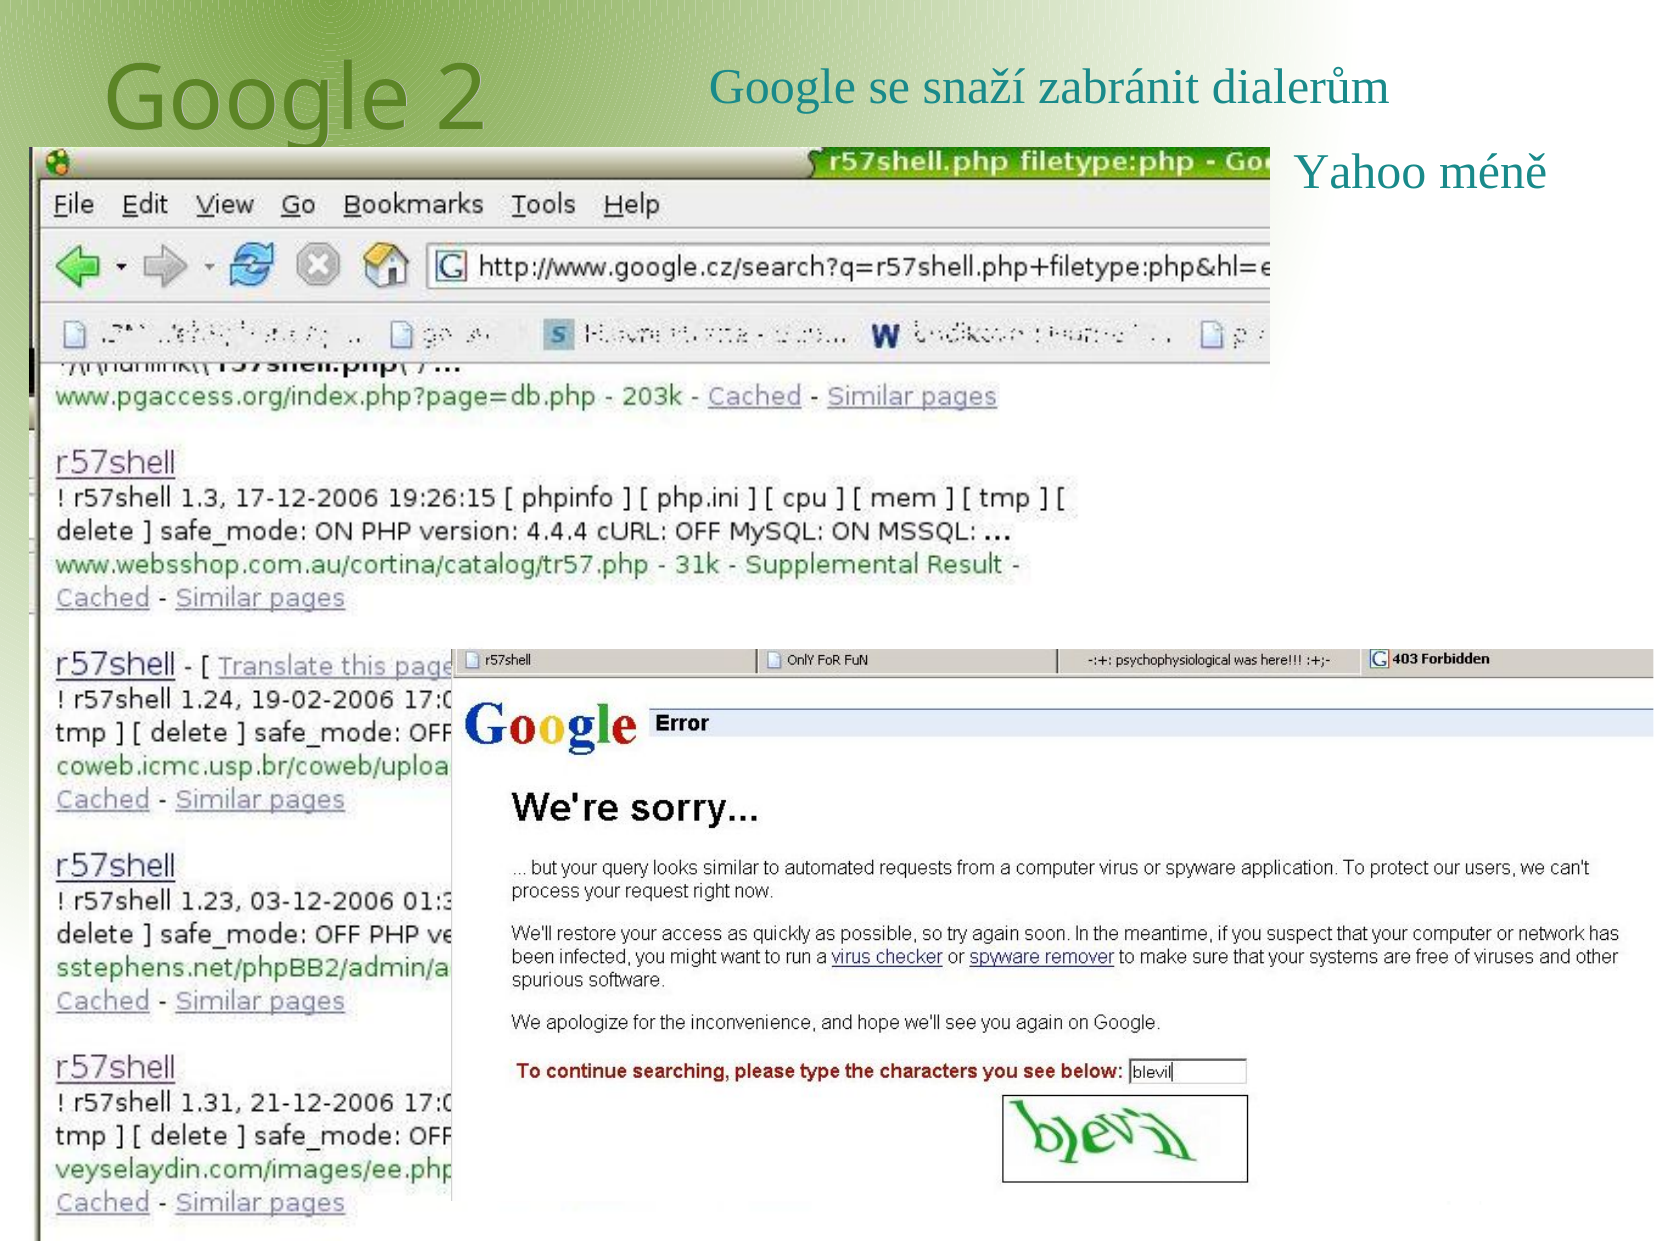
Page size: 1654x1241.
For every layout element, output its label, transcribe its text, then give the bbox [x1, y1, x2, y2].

picture [29, 147, 1654, 1241]
title Google 2 [29, 27, 562, 147]
list Google se snaží zabránit dialerům Yahoo méně [690, 59, 1654, 237]
